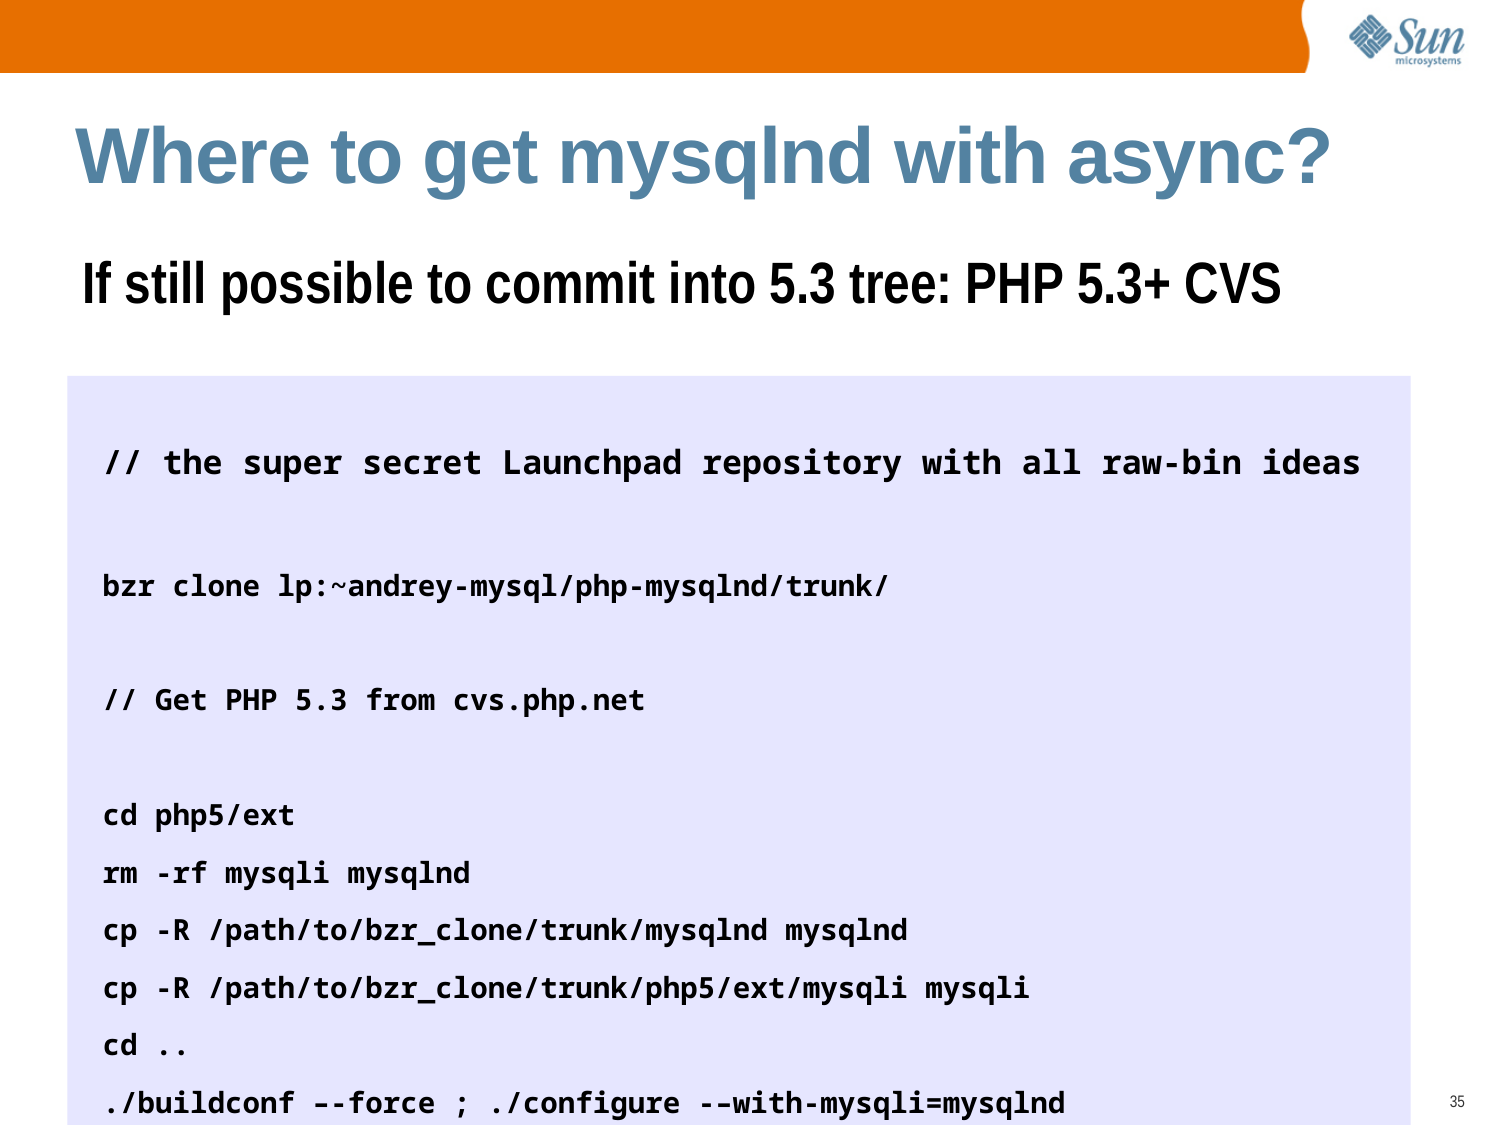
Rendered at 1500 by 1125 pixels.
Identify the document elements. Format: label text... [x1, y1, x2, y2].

list If still possible to commit into 5.3 tree: PHP 5.3+ CVS [62, 258, 1400, 349]
picture [0, 0, 1500, 73]
text_box // the super secret Launchpad repository with all raw-bin ideas bzr clone lp:~andrey-mysql/php-mysqlnd/trunk/ // Get PHP 5.3 from cvs.php.net cd php5/ext rm -rf mysqli mysqlnd cp -R /path/to/bzr_clone/trunk/mysqlnd mysqlnd cp -R /path/to/bzr_clone/trunk/php5/ext/mysqli mysqli cd .. ./buildconf –-force ; ./configure -–with-mysqli=mysqlnd make clean; make [67, 375, 1411, 1028]
title Where to get mysqlnd with async? [75, 119, 1437, 224]
